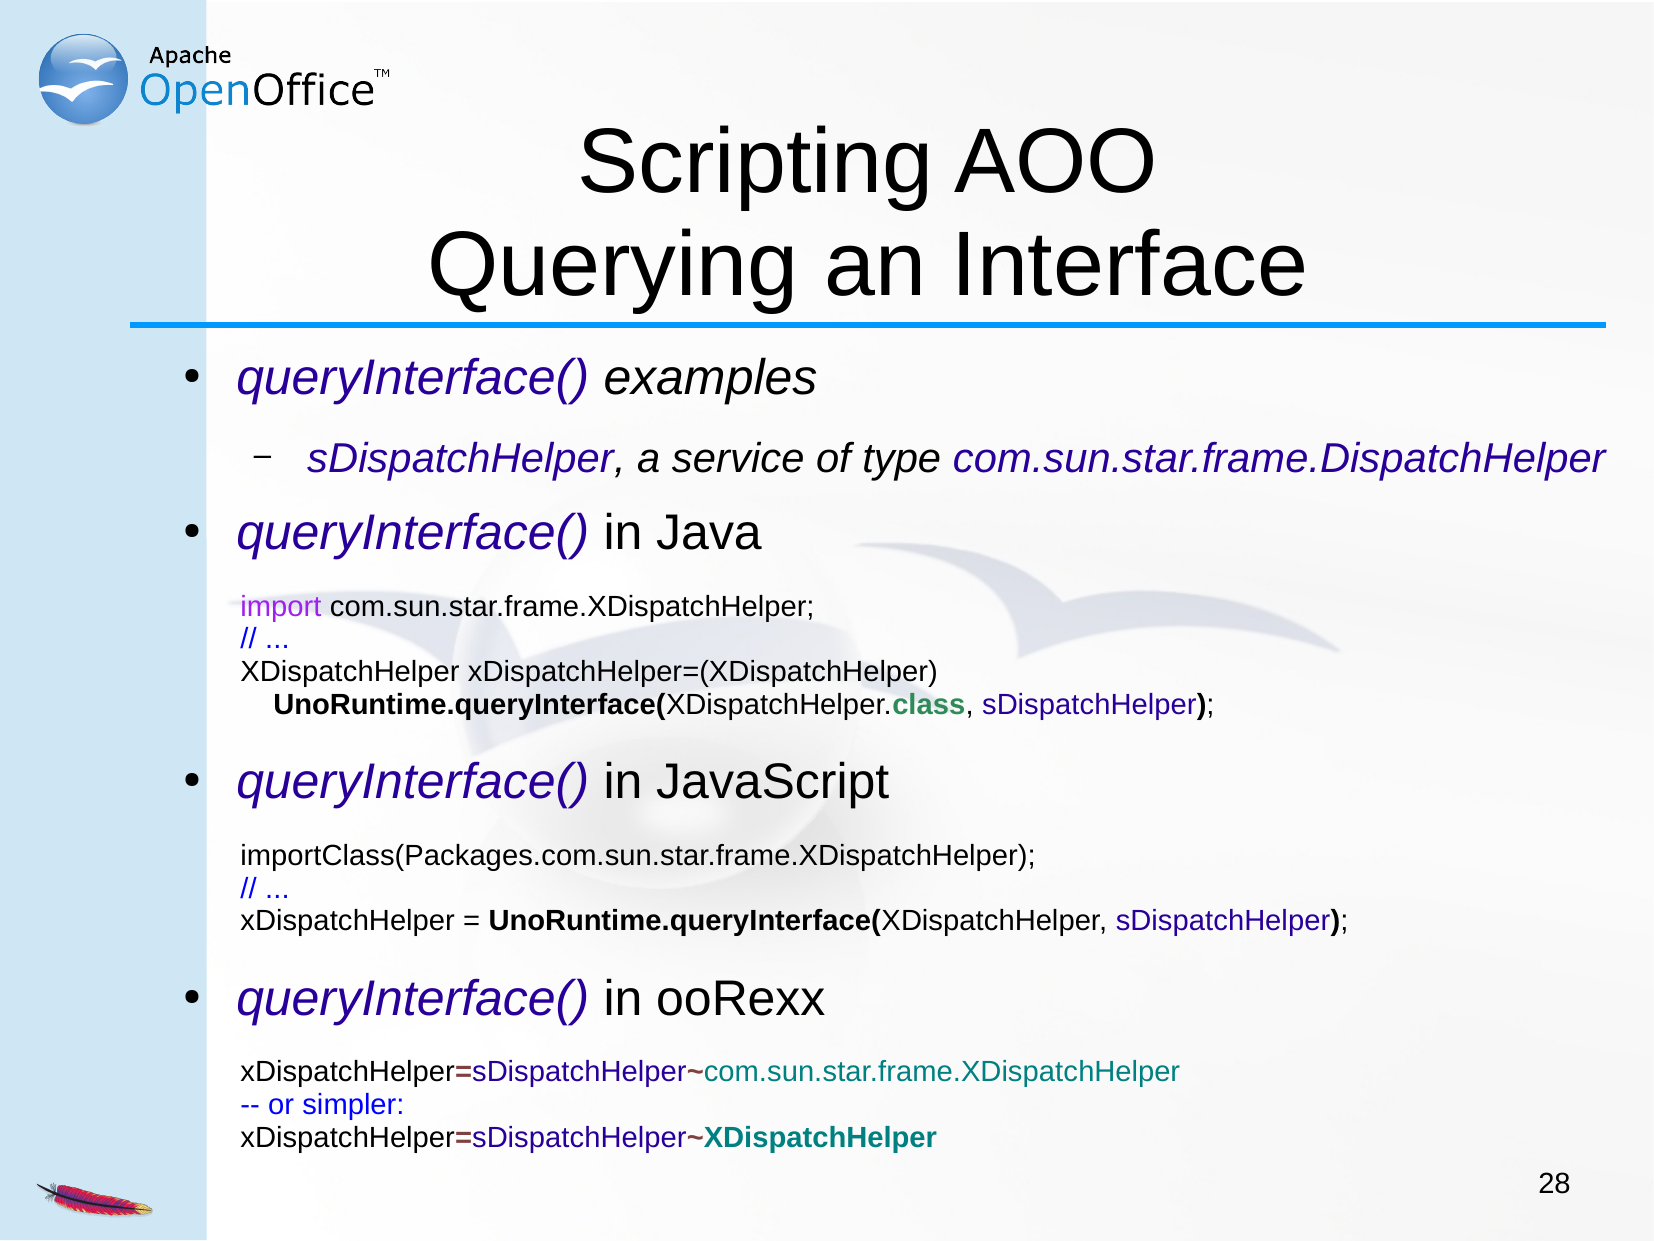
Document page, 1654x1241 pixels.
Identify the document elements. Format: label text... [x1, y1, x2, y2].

title Scripting AOO Querying an Interface [165, 108, 1571, 316]
picture [35, 1181, 154, 1219]
picture [35, 2, 1654, 1241]
list queryInterface() examples sDispatchHelper, a service of type com.sun.star.frame.DispatchHelper queryInterface() in Java import com.sun.star.frame.XDispatchHelper; // ... XDispatchHelper xDispatchHelper=(XDispatchHelper) UnoRuntime.queryInterface(XDispatchHelper.class, sDispatchHelper); queryInterface() in JavaScript importClass(Packages.com.sun.star.frame.XDispatchHelper); // ... xDispatchHelper = UnoRuntime.queryInterface(XDispatchHelper, sDispatchHelper); queryInterface() in ooRexx xDispatchHelper=sDispatchHelper~com.sun.star.frame.XDispatchHelper -- or simpler: xDispatchHelper=sDispatchHelper~XDispatchHelper [165, 349, 1619, 1168]
